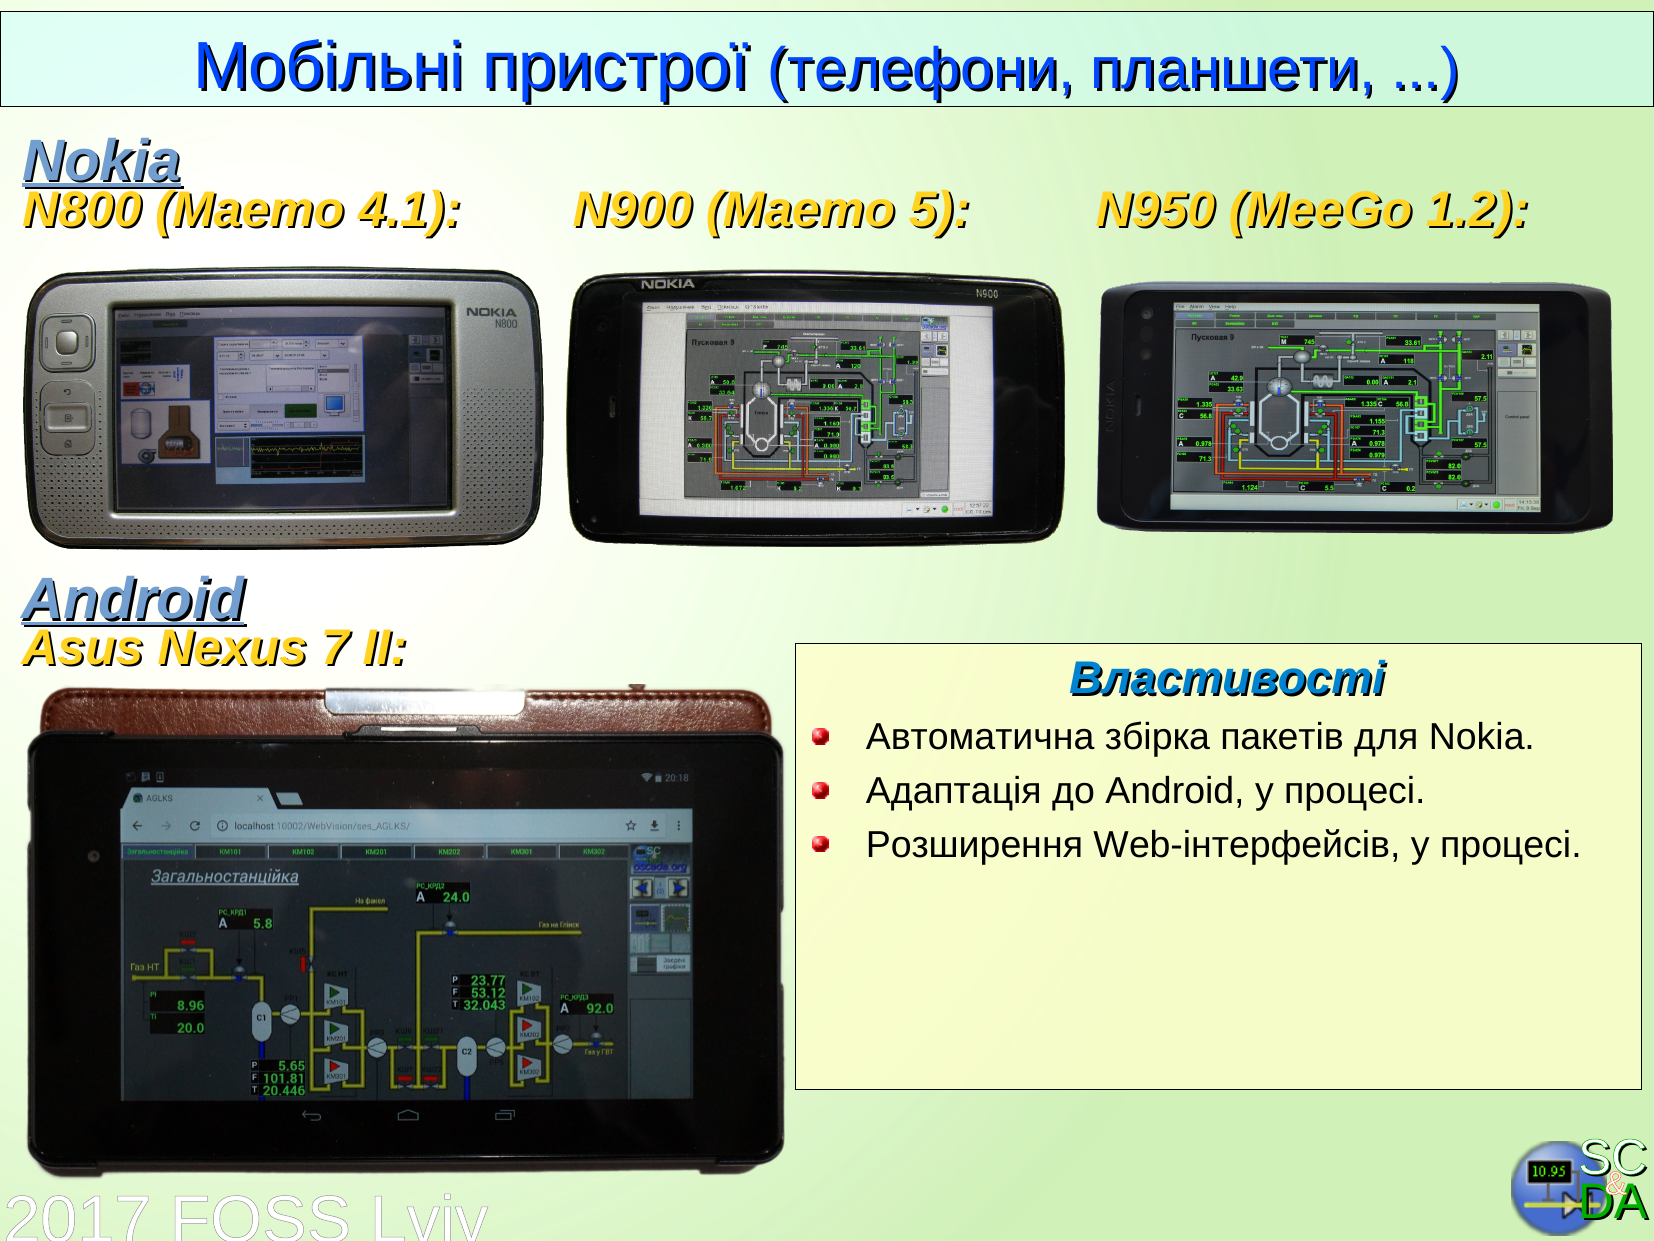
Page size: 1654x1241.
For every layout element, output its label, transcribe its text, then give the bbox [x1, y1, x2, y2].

picture [1589, 1189, 1606, 1214]
list Властивості Автоматична збірка пакетів для Nokia. Адаптація до Android, у процесі. Розширення Web-інтерфейсів, у процесі. [795, 643, 1642, 1090]
text_box Nokia N800 (Maemo 4.1): N900 (Maemo 5): N950 (MeeGo 1.2): [22, 138, 1607, 249]
picture [23, 266, 544, 550]
picture [1096, 281, 1613, 534]
picture [1511, 1141, 1607, 1236]
title Мобільні пристрої (телефони, планшети, ...) [0, 11, 1654, 107]
picture [1588, 1145, 1607, 1157]
picture [566, 269, 1065, 547]
text_box Android Asus Nexus 7 II: [21, 576, 1606, 687]
picture [23, 684, 796, 1182]
